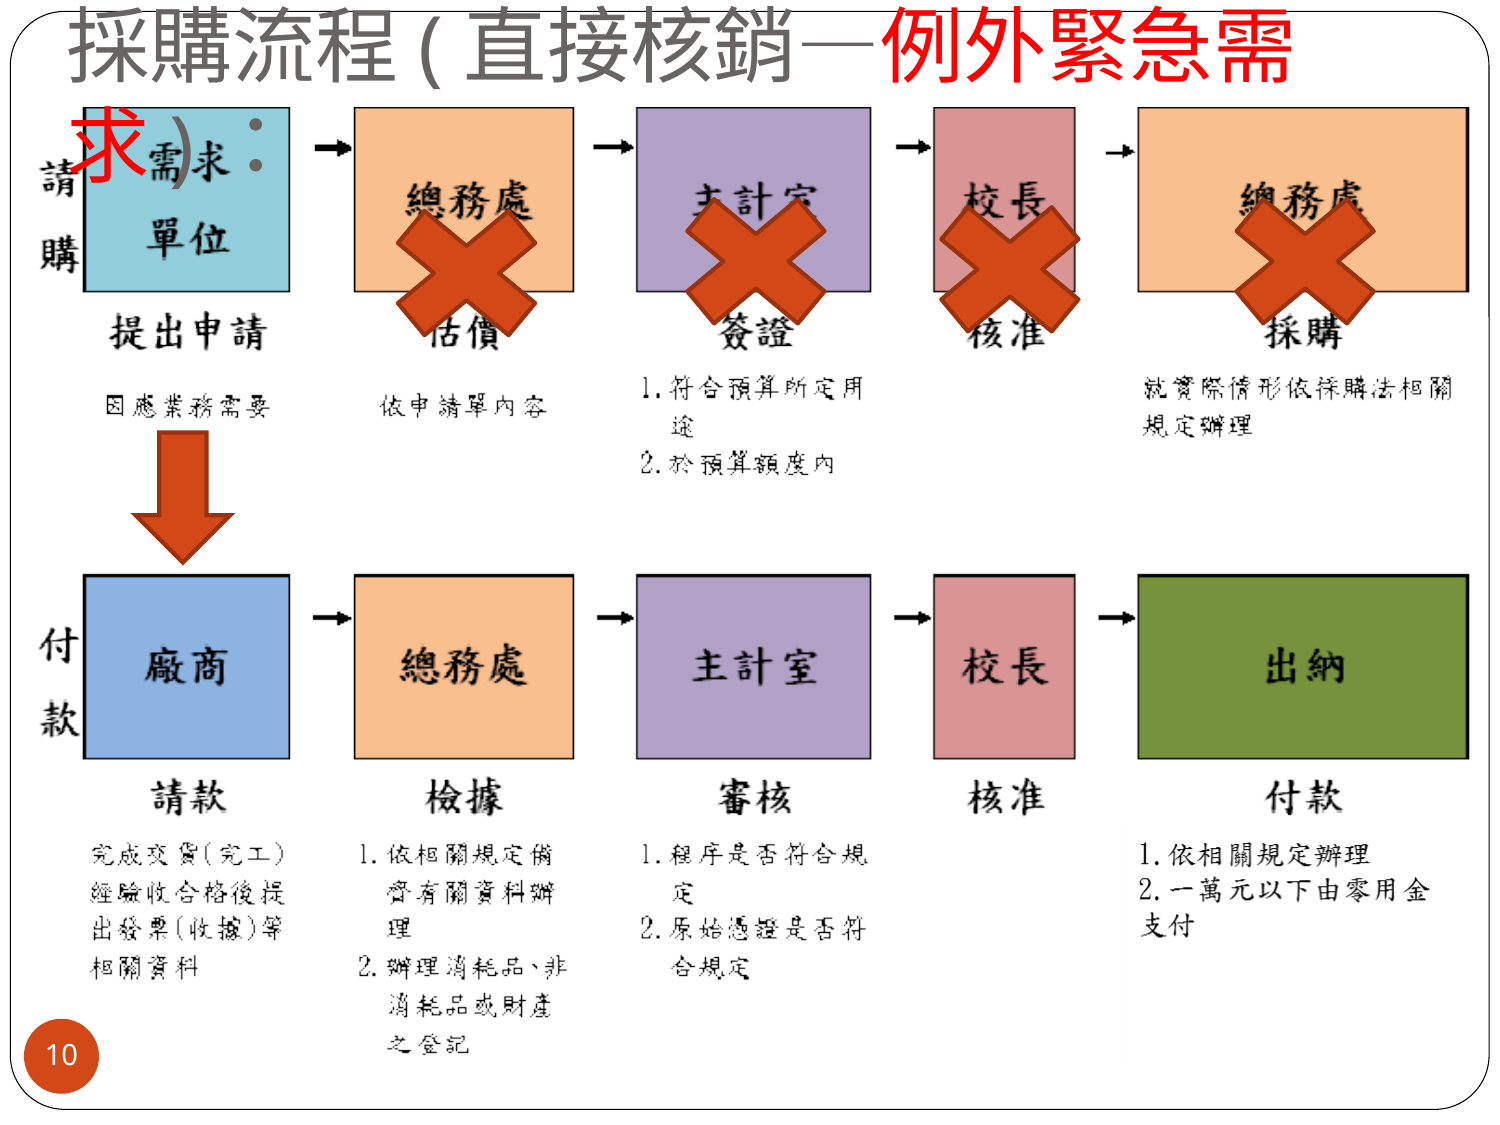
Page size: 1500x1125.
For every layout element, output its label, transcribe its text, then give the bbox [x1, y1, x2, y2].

text_box 採購流程(直接核銷—例外緊急需求)： [58, 0, 1412, 118]
picture [29, 107, 1483, 1069]
text_box [135, 432, 231, 563]
text_box [397, 211, 536, 336]
text_box [941, 207, 1079, 332]
text_box [687, 199, 825, 324]
text_box [23, 1018, 99, 1094]
text_box [1236, 199, 1374, 324]
